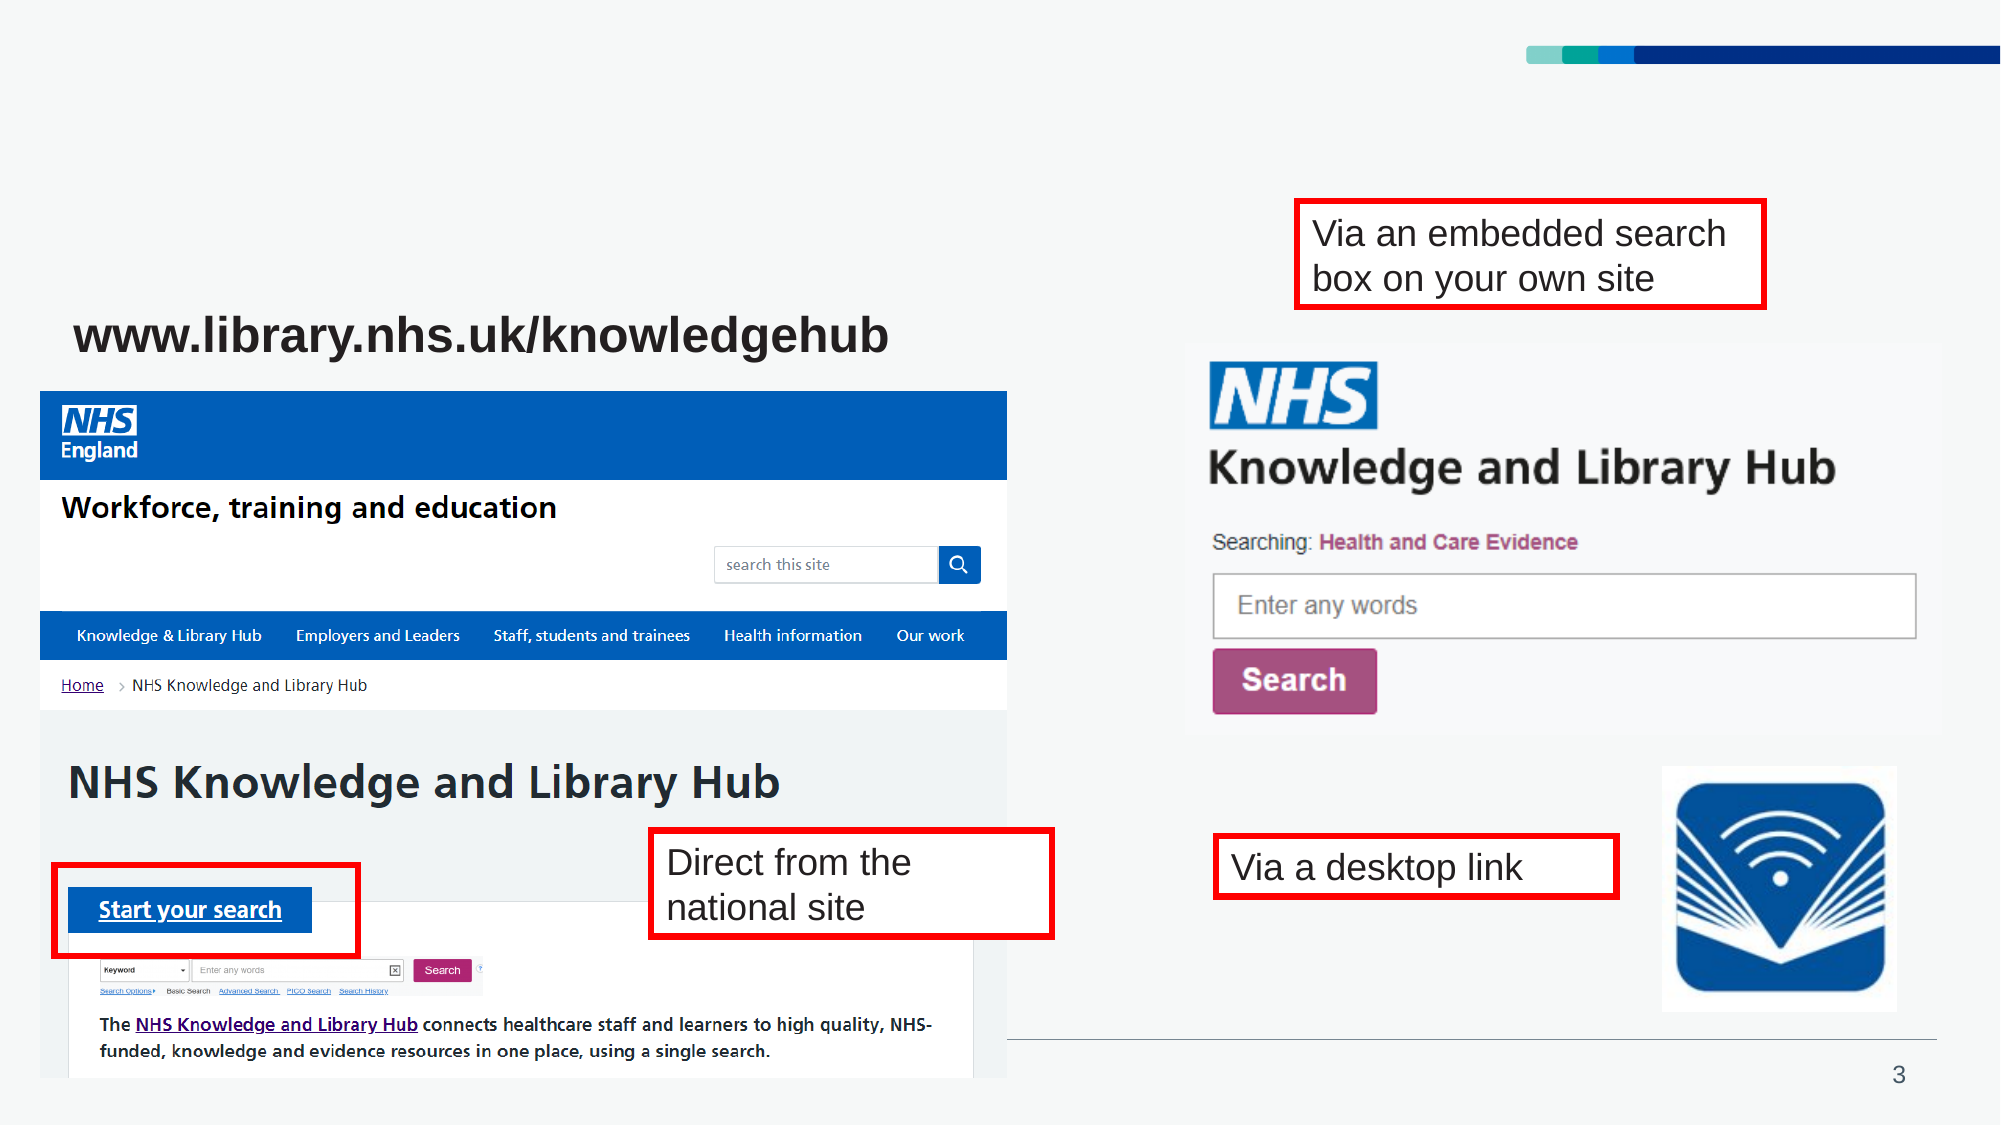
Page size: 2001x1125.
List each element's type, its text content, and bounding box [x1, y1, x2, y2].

text_box Via a desktop link [1215, 835, 1617, 897]
text_box www.library.nhs.uk/knowledgehub [58, 295, 921, 391]
text_box Via an embedded search box on your own site [1297, 200, 1764, 307]
picture [1662, 766, 1897, 1012]
text_box Direct from the national site [651, 830, 1052, 937]
title How to access the Hub [70, 70, 1942, 213]
picture [1185, 343, 1942, 735]
text_box [54, 864, 359, 957]
picture [40, 391, 1007, 1078]
